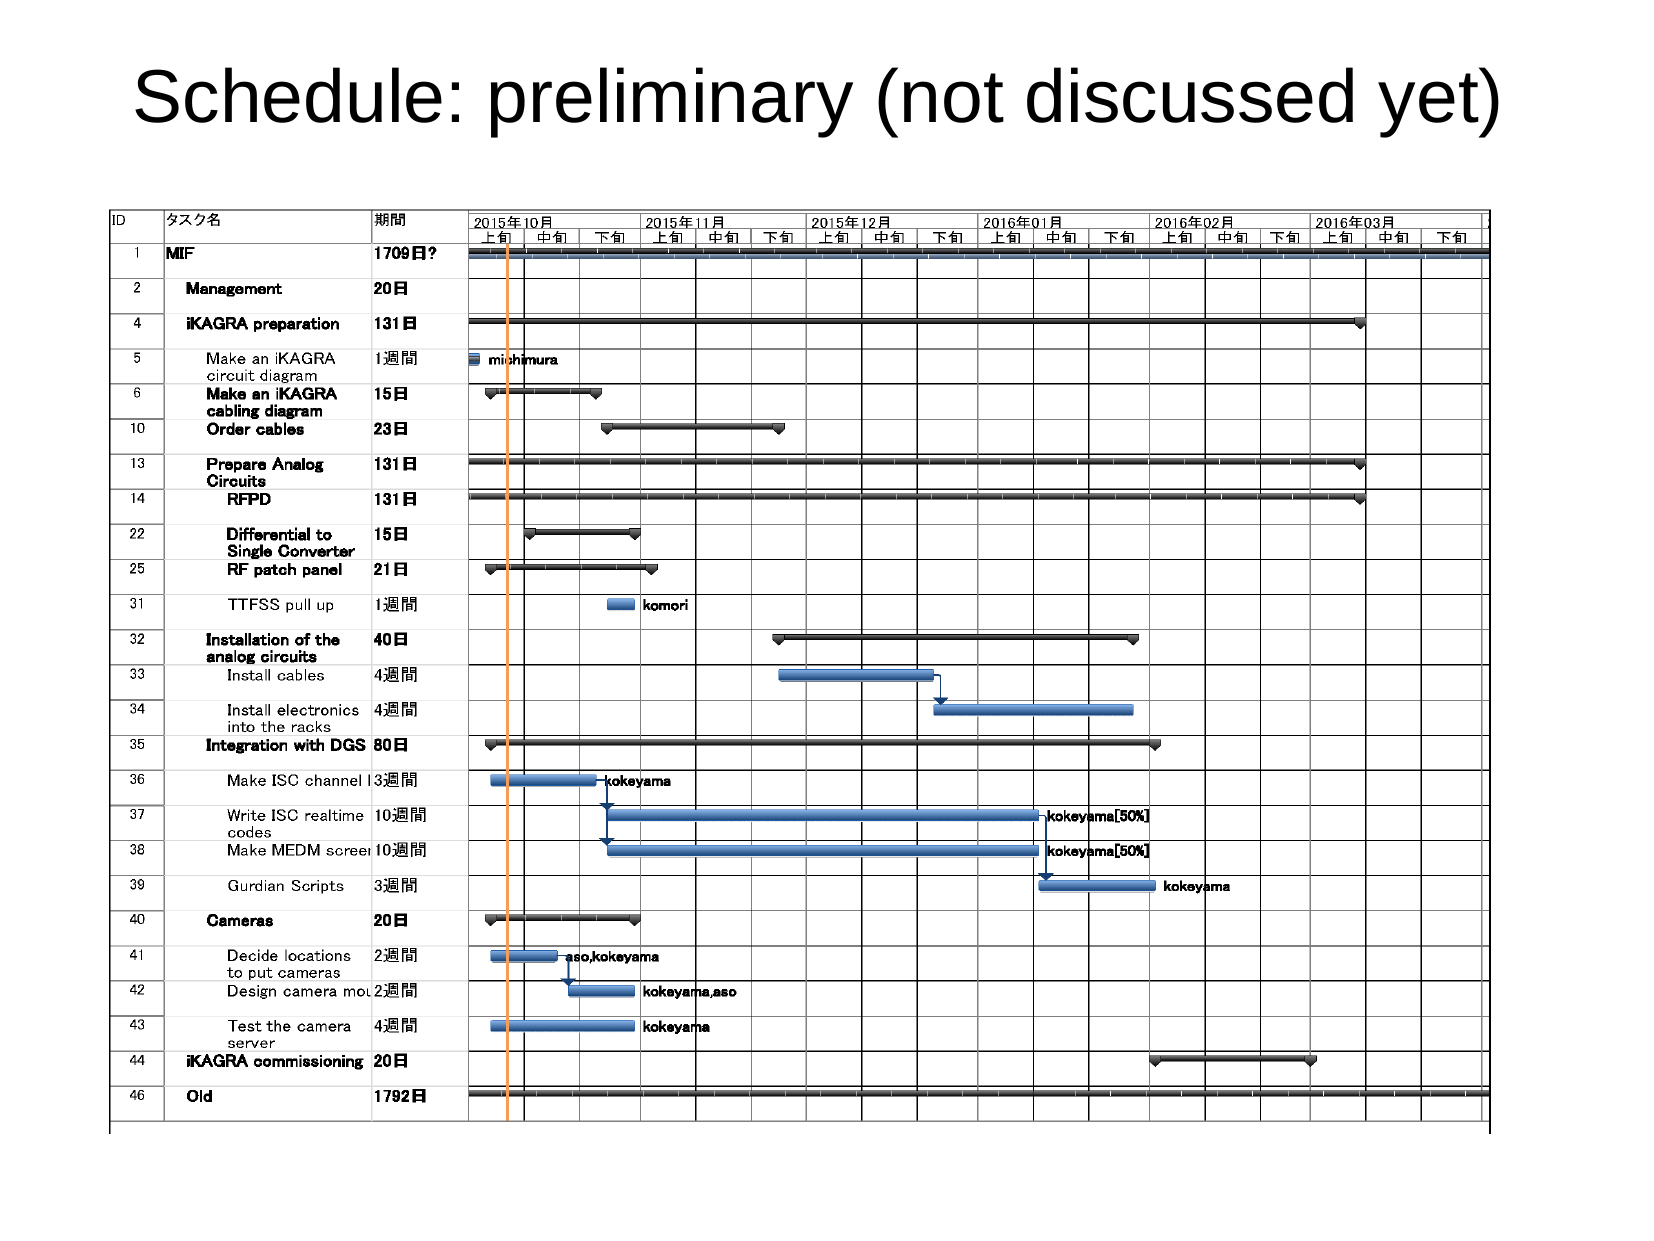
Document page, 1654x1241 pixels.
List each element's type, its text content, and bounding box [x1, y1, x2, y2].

text_box Schedule: preliminary (not discussed yet) [117, 47, 1520, 147]
picture [94, 200, 1501, 1134]
